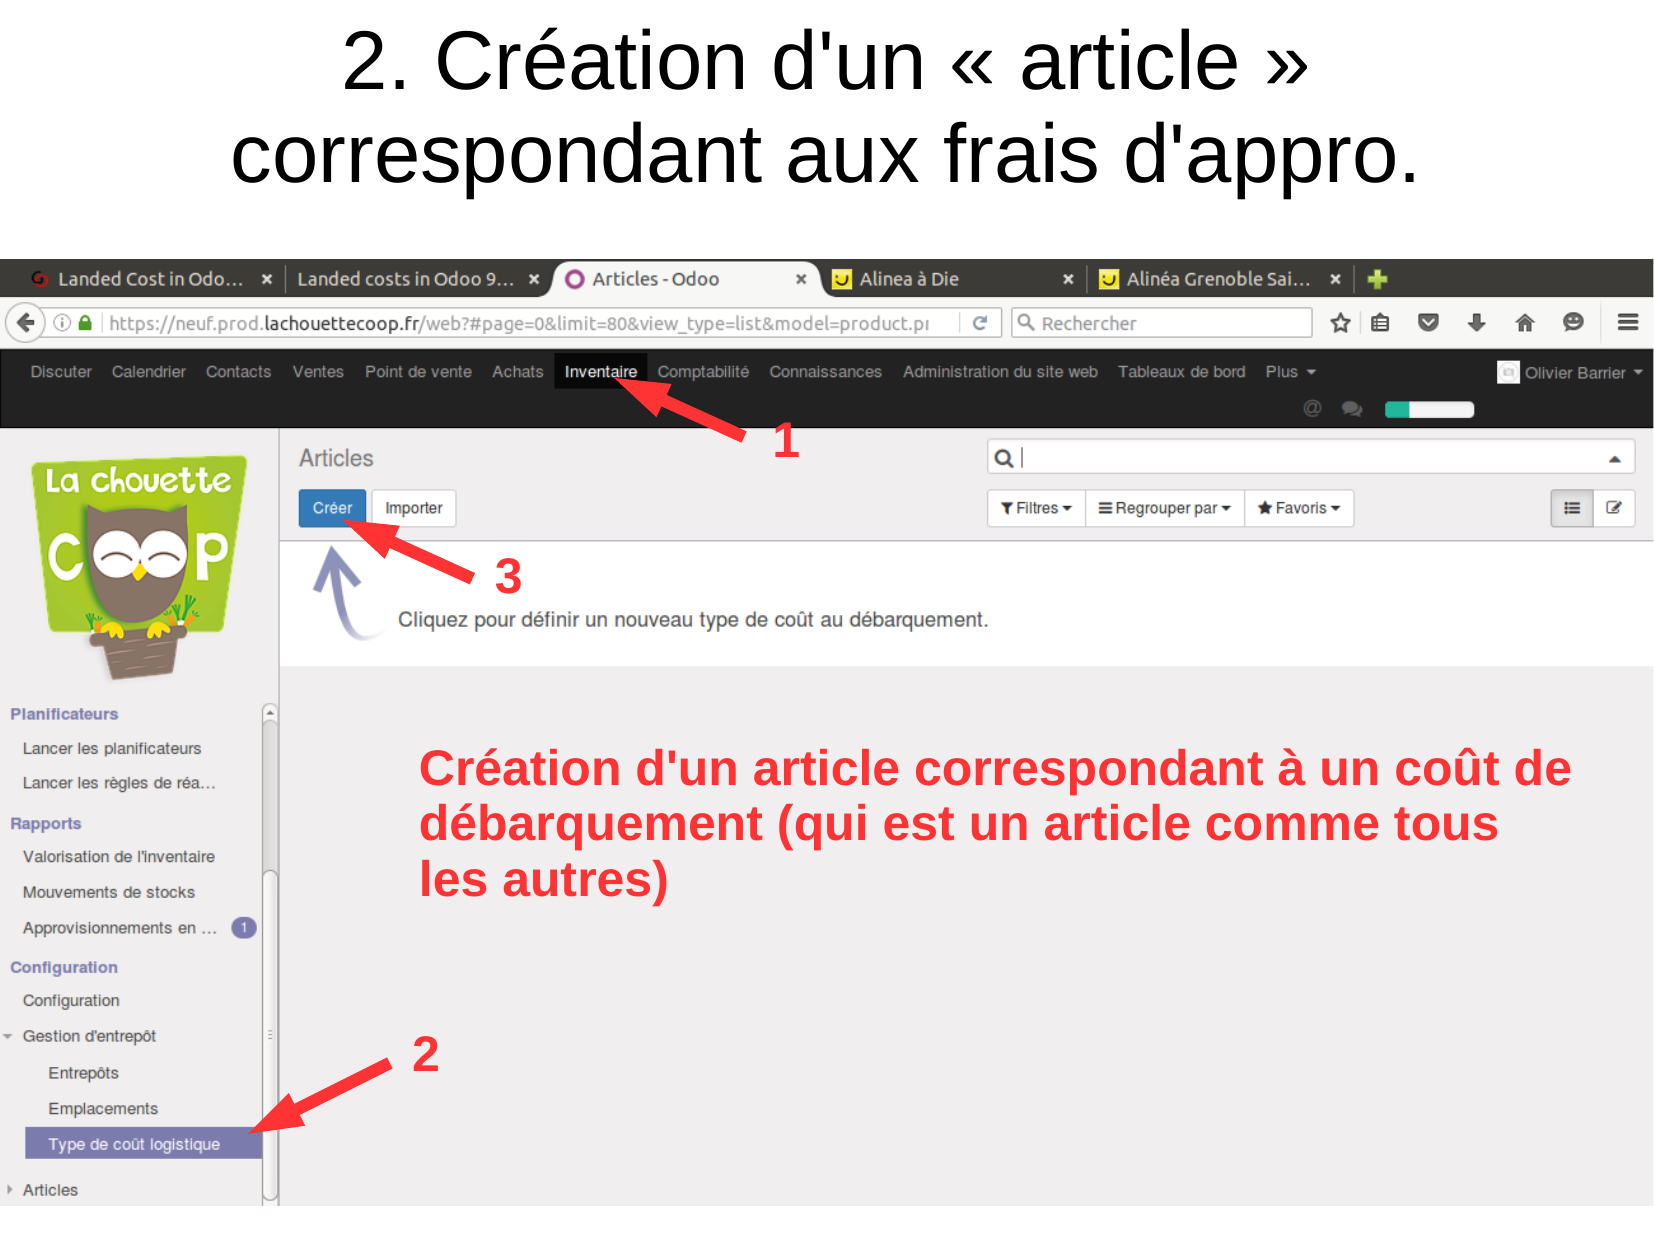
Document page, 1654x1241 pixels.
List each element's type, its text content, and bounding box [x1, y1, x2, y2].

text_box 2 [397, 1019, 455, 1091]
text_box Création d'un article correspondant à un coût de débarquement (qui est un article comme tous les autres) [404, 732, 1588, 916]
title 2. Création d'un « article » correspondant aux frais d'appro. [82, 14, 1571, 201]
picture [0, 259, 1654, 1206]
text_box 3 [480, 540, 538, 612]
text_box 1 [757, 405, 815, 477]
